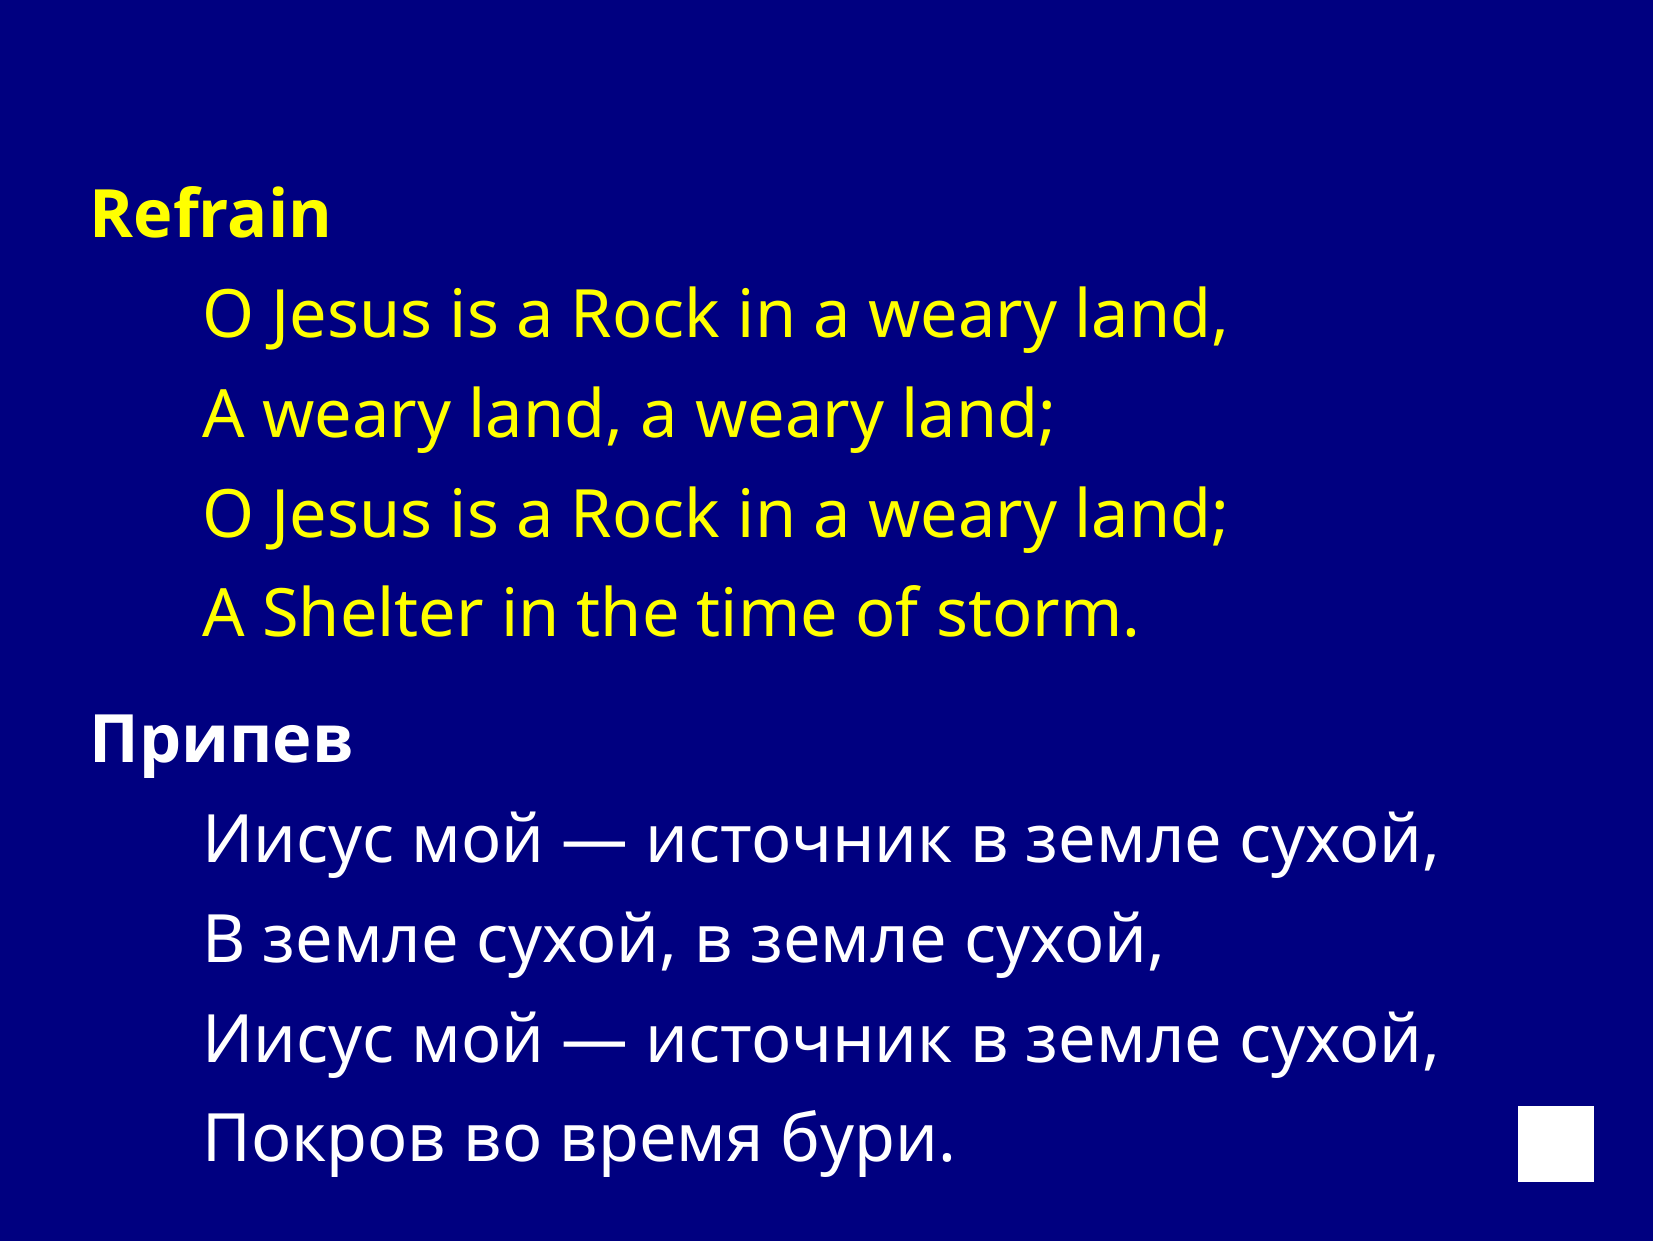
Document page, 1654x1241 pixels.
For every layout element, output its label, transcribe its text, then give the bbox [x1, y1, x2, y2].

text_box Refrain O Jesus is a Rock in a weary land, A weary land, a weary land; O Jesus is a Rock in a weary land; A Shelter in the time of storm. [75, 150, 1576, 638]
text_box Припев Иисус мой — источник в земле сухой, В земле сухой, в земле сухой, Иисус мой — источник в земле сухой, Покров во время бури. [75, 675, 1576, 1163]
text_box [1518, 1106, 1594, 1182]
